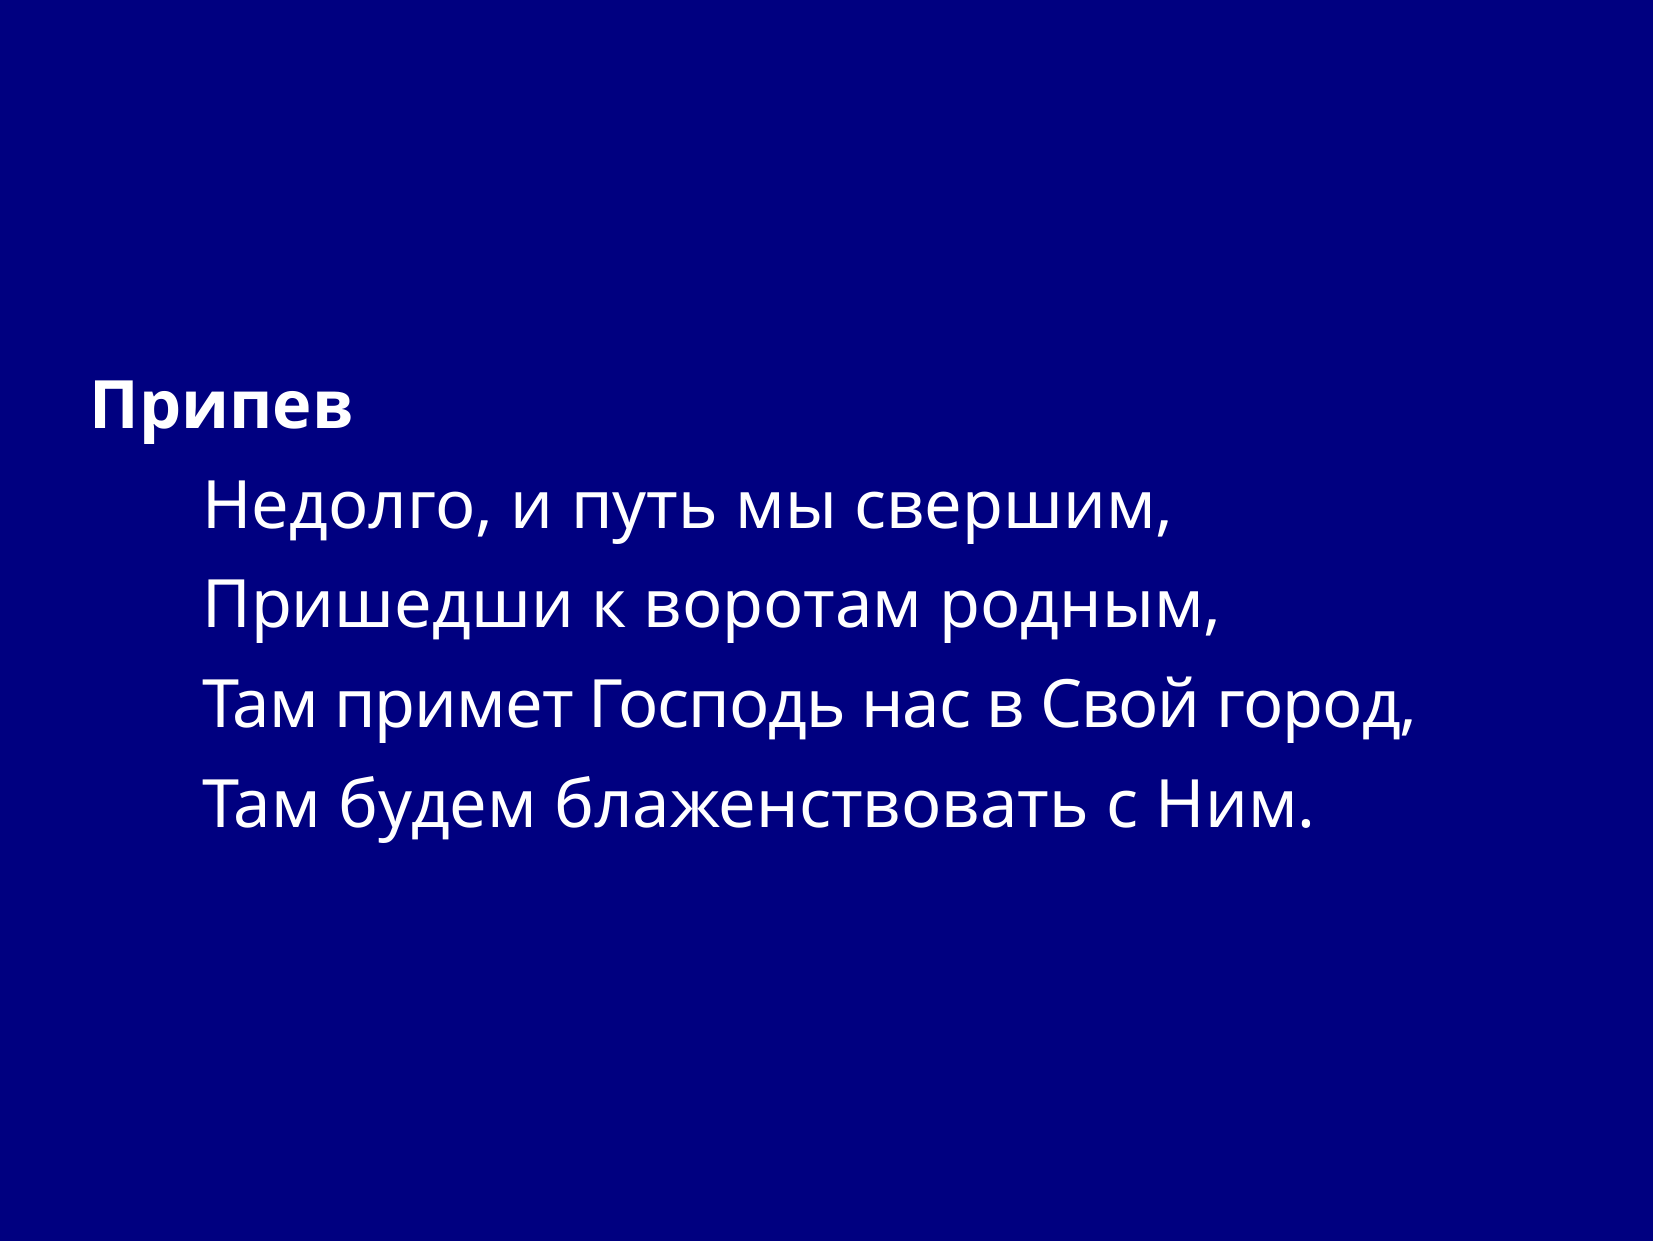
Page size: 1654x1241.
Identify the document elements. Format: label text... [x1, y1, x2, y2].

text_box Припев Недолго, и путь мы свершим, Пришедши к воротам родным, Там примет Господь нас в Свой город, Там будем блаженствовать с Ним. [75, 150, 1576, 1163]
